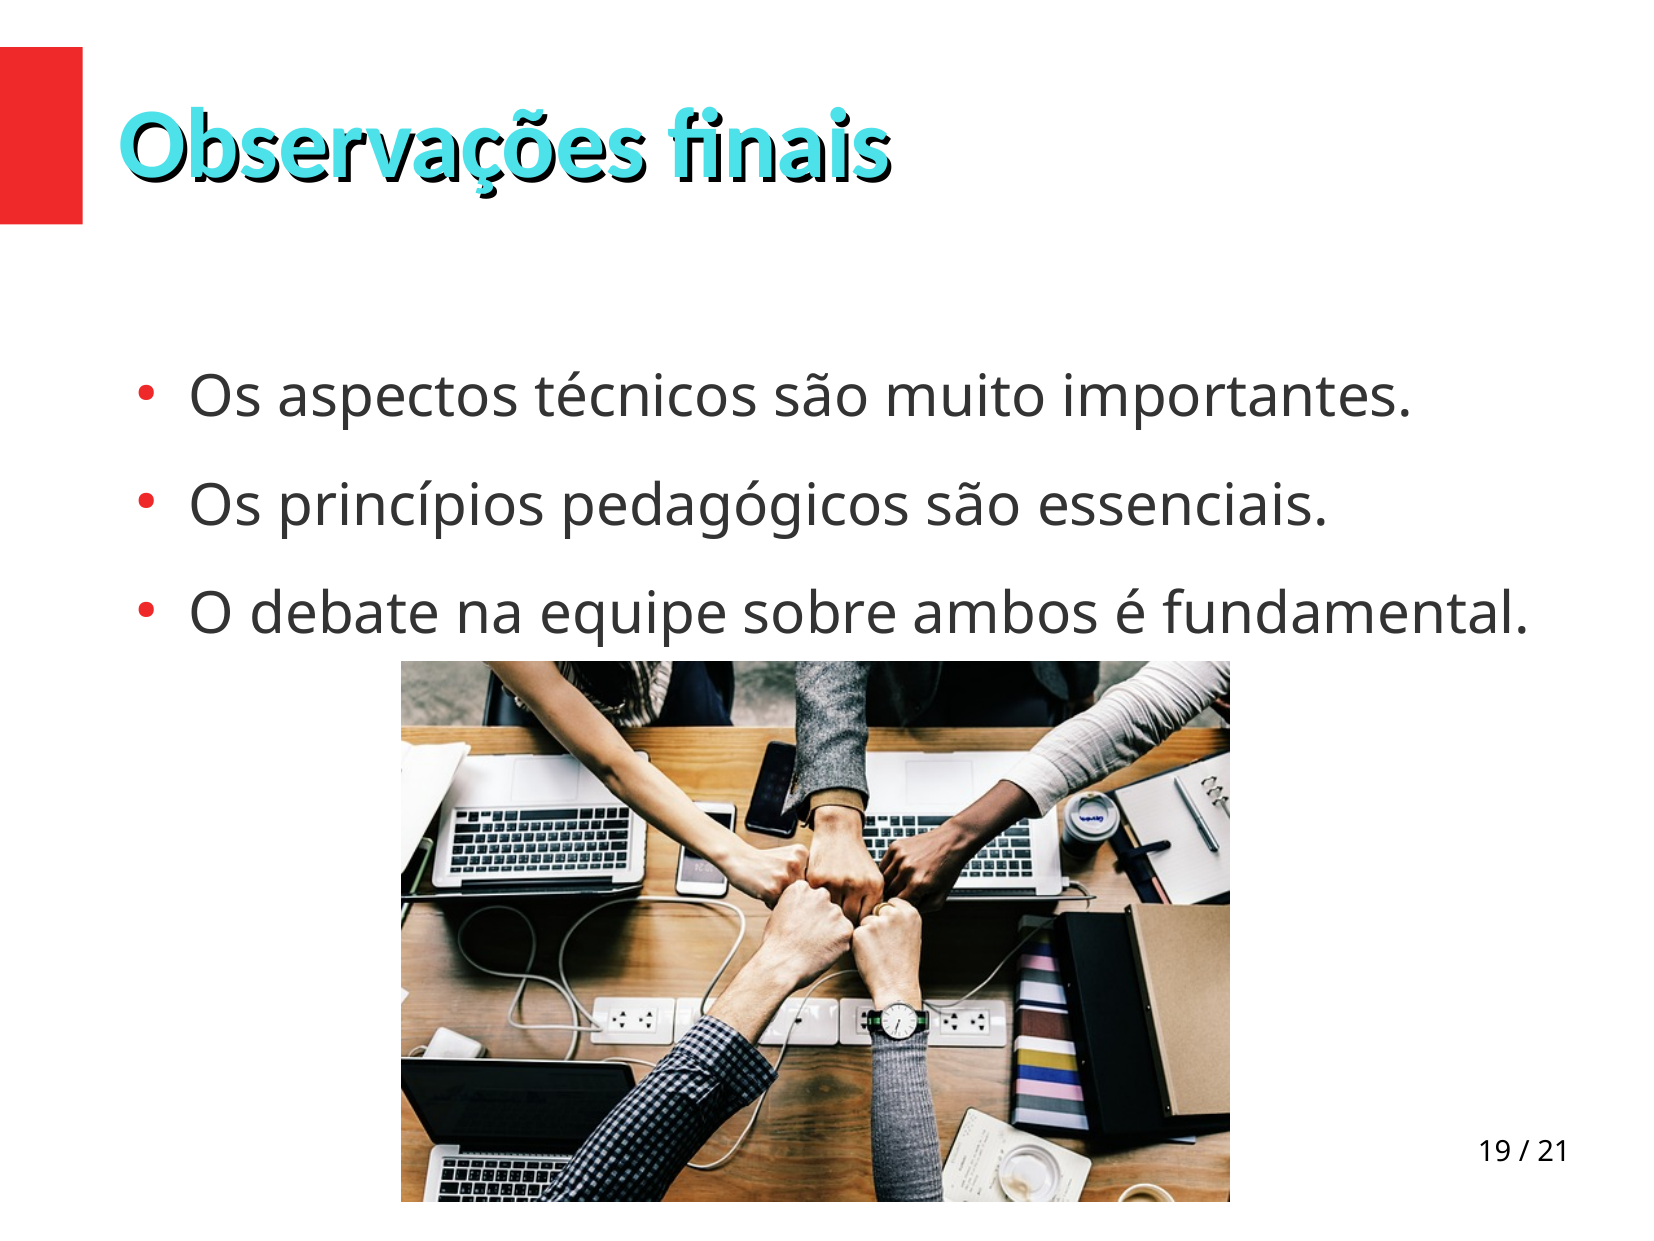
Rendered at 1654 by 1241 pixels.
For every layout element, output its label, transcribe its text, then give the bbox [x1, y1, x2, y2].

title Observações finais [118, 49, 1571, 257]
list Os aspectos técnicos são muito importantes. Os princípios pedagógicos são essenciais. O debate na equipe sobre ambos é fundamental. [118, 354, 1536, 1074]
picture [401, 661, 1230, 1203]
